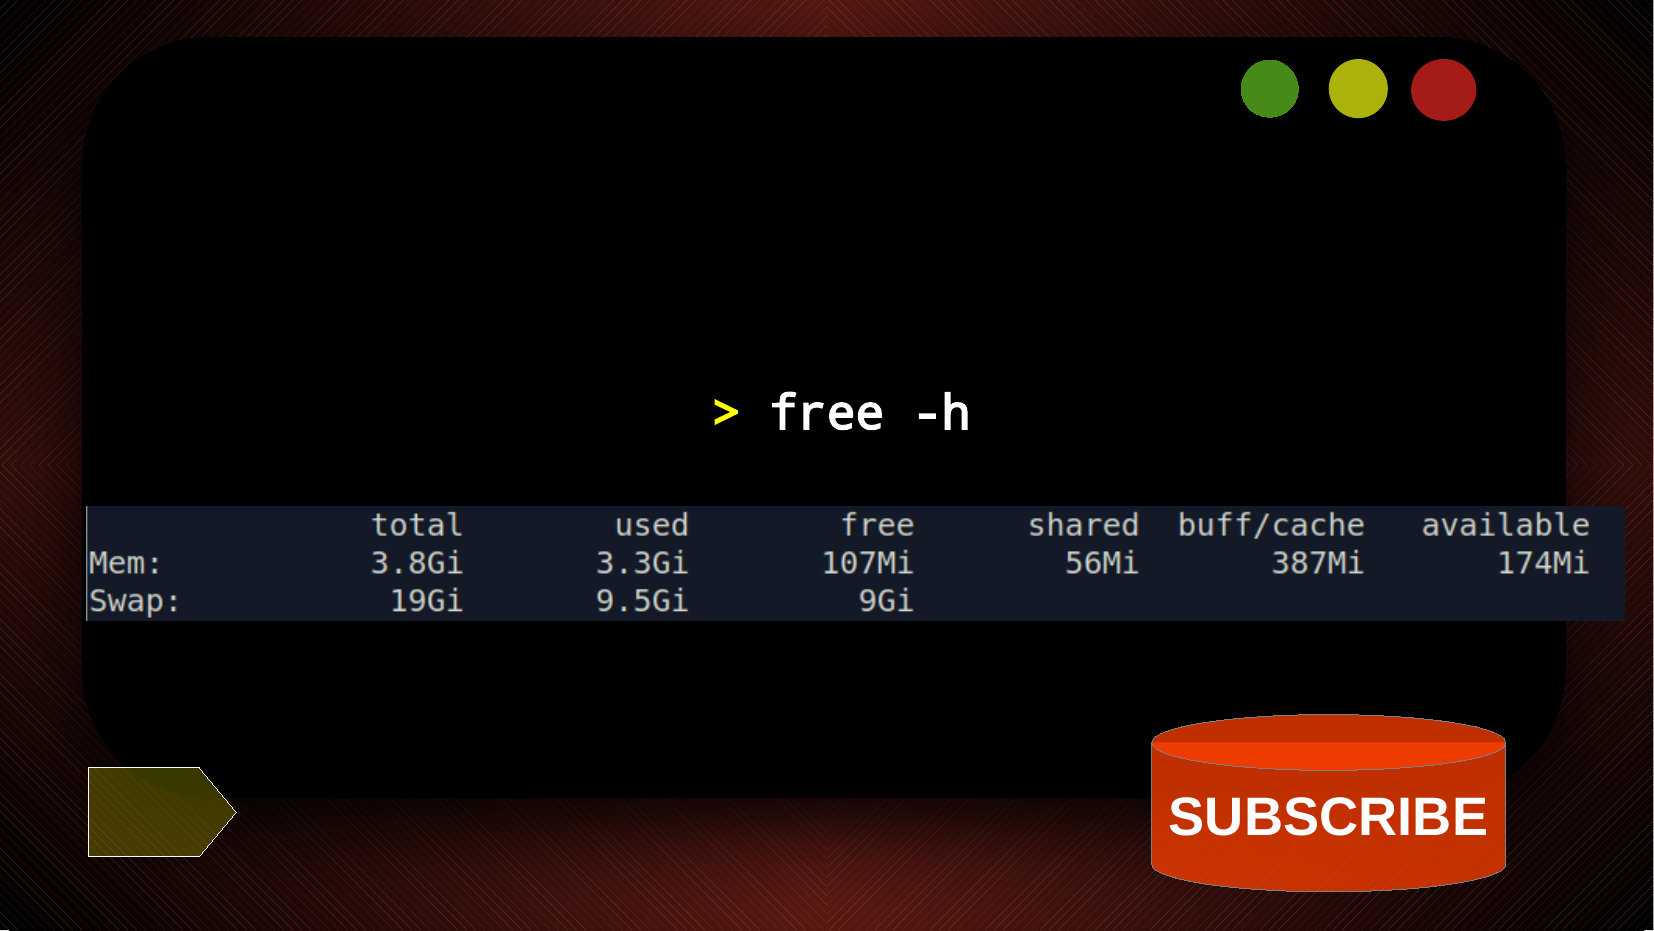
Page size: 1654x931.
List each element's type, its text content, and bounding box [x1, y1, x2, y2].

text_box [88, 767, 237, 857]
picture [86, 506, 1625, 621]
text_box > free -h [147, 377, 1506, 502]
text_box SUBSCRIBE [1151, 714, 1506, 892]
